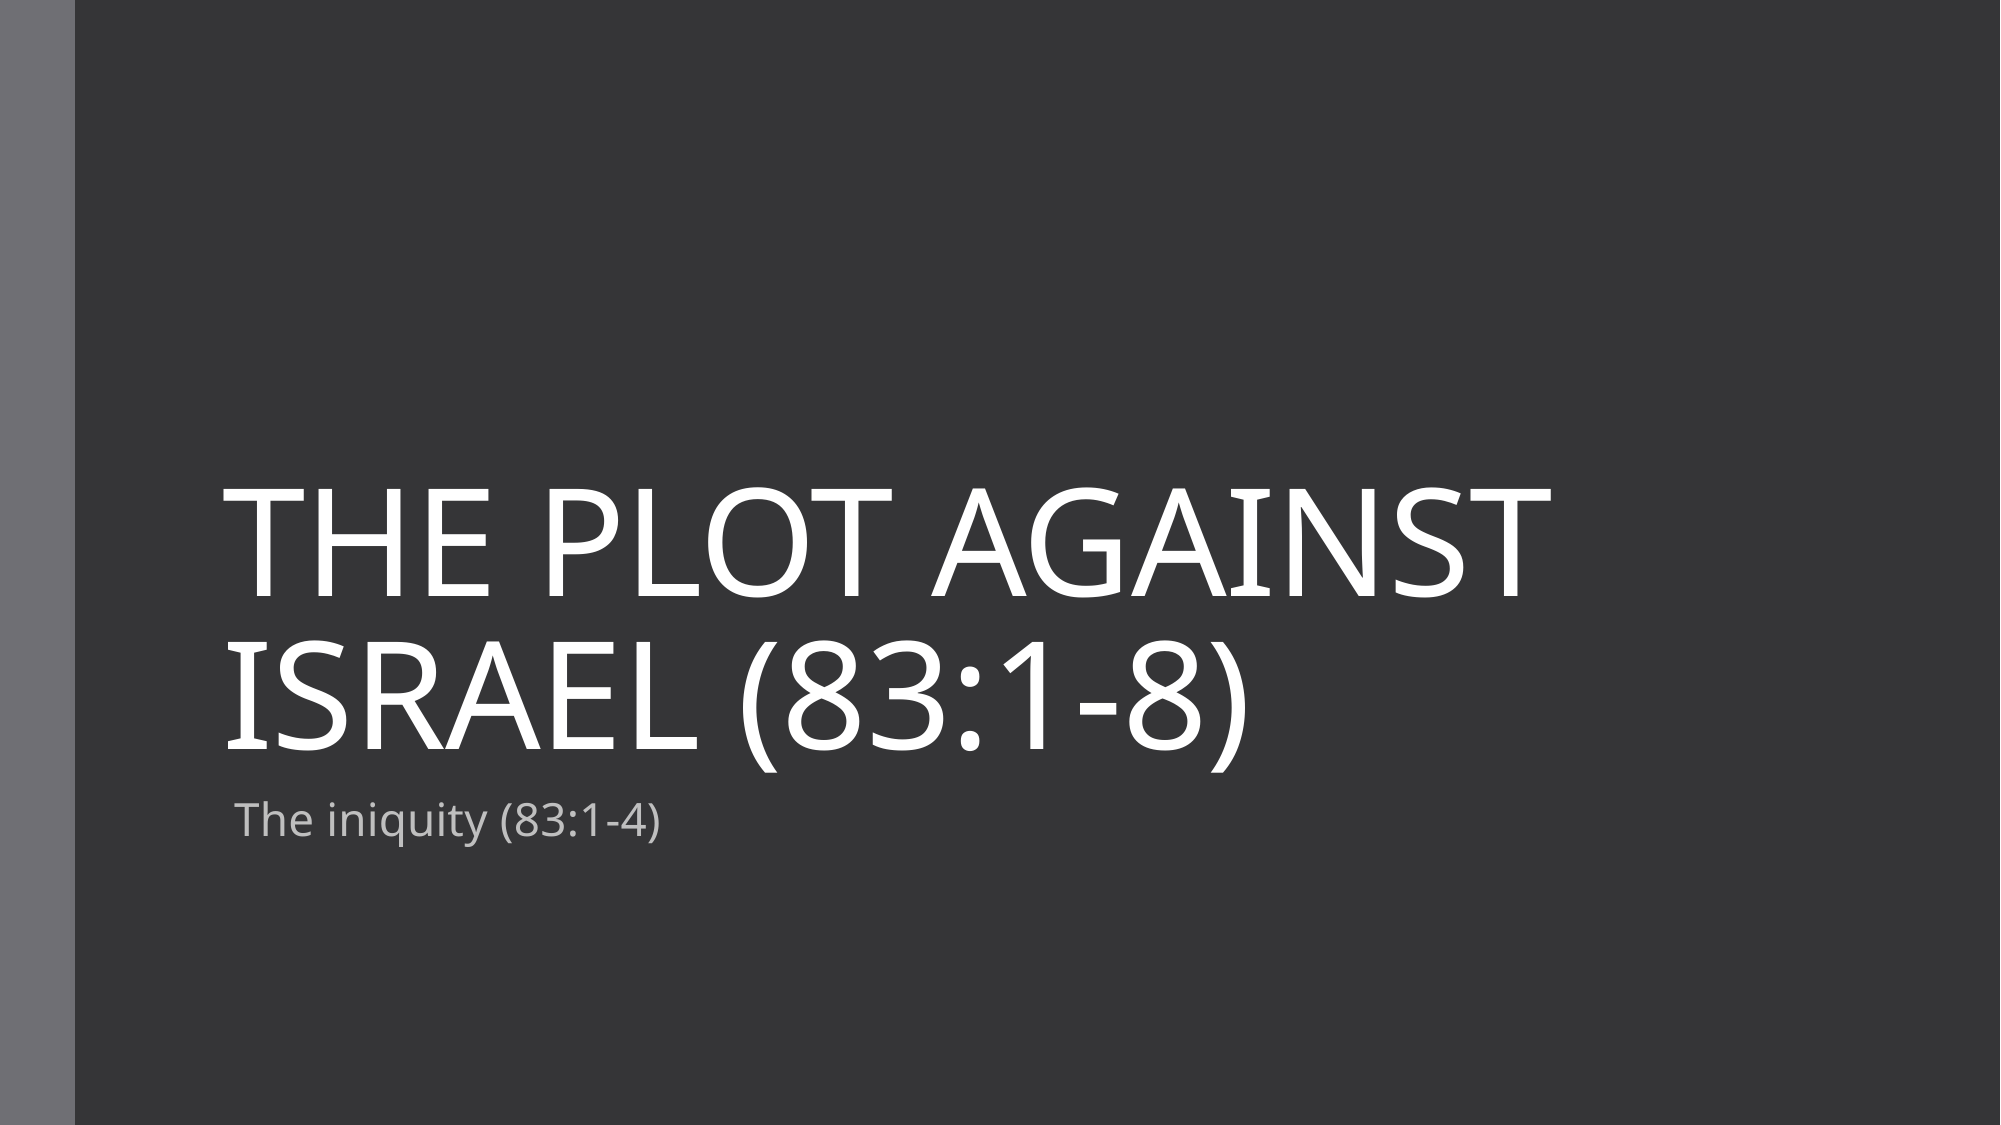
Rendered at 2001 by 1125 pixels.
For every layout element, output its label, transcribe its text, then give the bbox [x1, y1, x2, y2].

subtitle The iniquity (83:1-4) [206, 787, 1752, 1066]
title THE PLOT AGAINST ISRAEL (83:1-8) [206, 124, 1752, 787]
